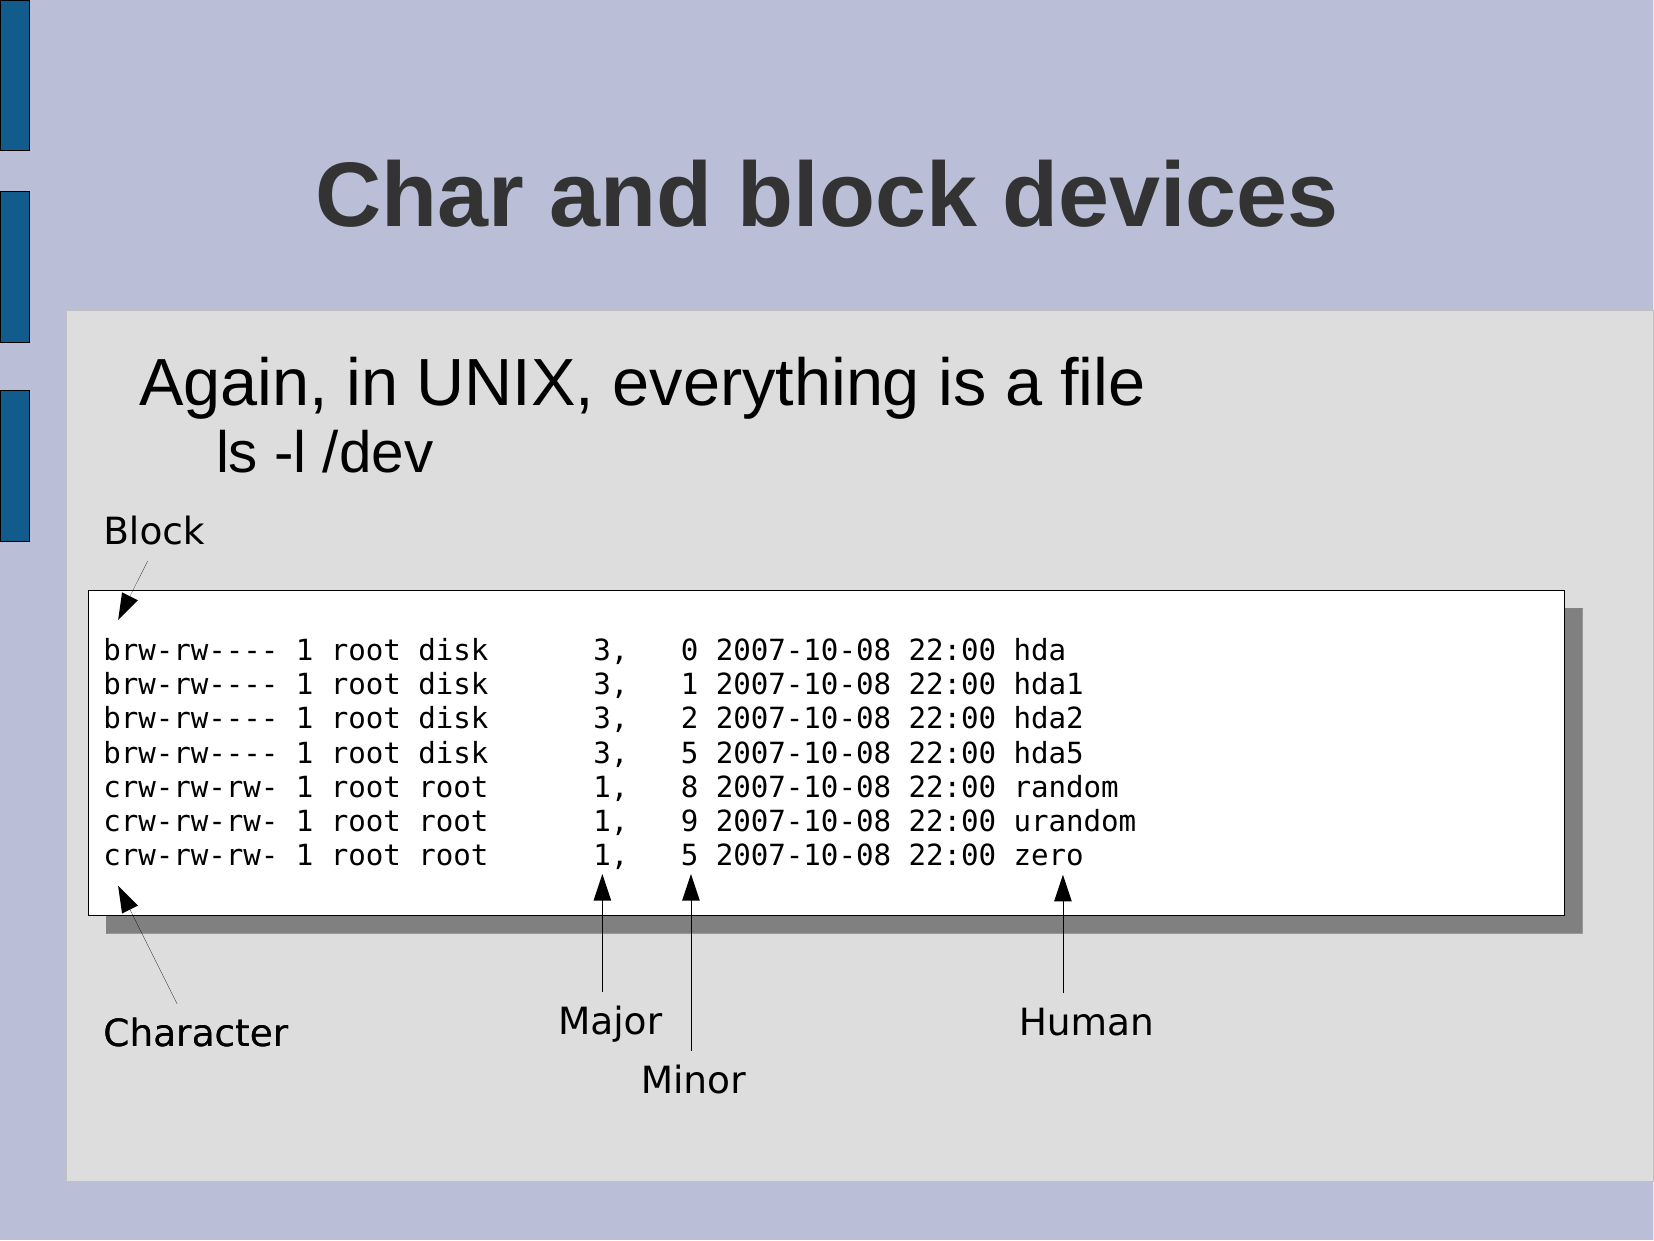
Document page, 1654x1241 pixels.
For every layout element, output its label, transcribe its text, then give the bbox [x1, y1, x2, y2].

list Again, in UNIX, everything is a file ls -l /dev [121, 344, 1534, 532]
text_box Major [543, 992, 678, 1051]
text_box Block [88, 502, 220, 562]
text_box brw-rw---- 1 root disk 3, 0 2007-10-08 22:00 hda brw-rw---- 1 root disk 3, 1 2007-10-08 22:00 hda1 brw-rw---- 1 root disk 3, 2 2007-10-08 22:00 hda2 brw-rw---- 1 root disk 3, 5 2007-10-08 22:00 hda5 crw-rw-rw- 1 root root 1, 8 2007-10-08 22:00 random crw-rw-rw- 1 root root 1, 9 2007-10-08 22:00 urandom crw-rw-rw- 1 root root 1, 5 2007-10-08 22:00 zero [88, 590, 1565, 916]
text_box Human [1003, 992, 1169, 1052]
text_box Minor [625, 1051, 761, 1128]
text_box Character [88, 1004, 304, 1063]
title Char and block devices [121, 98, 1534, 291]
